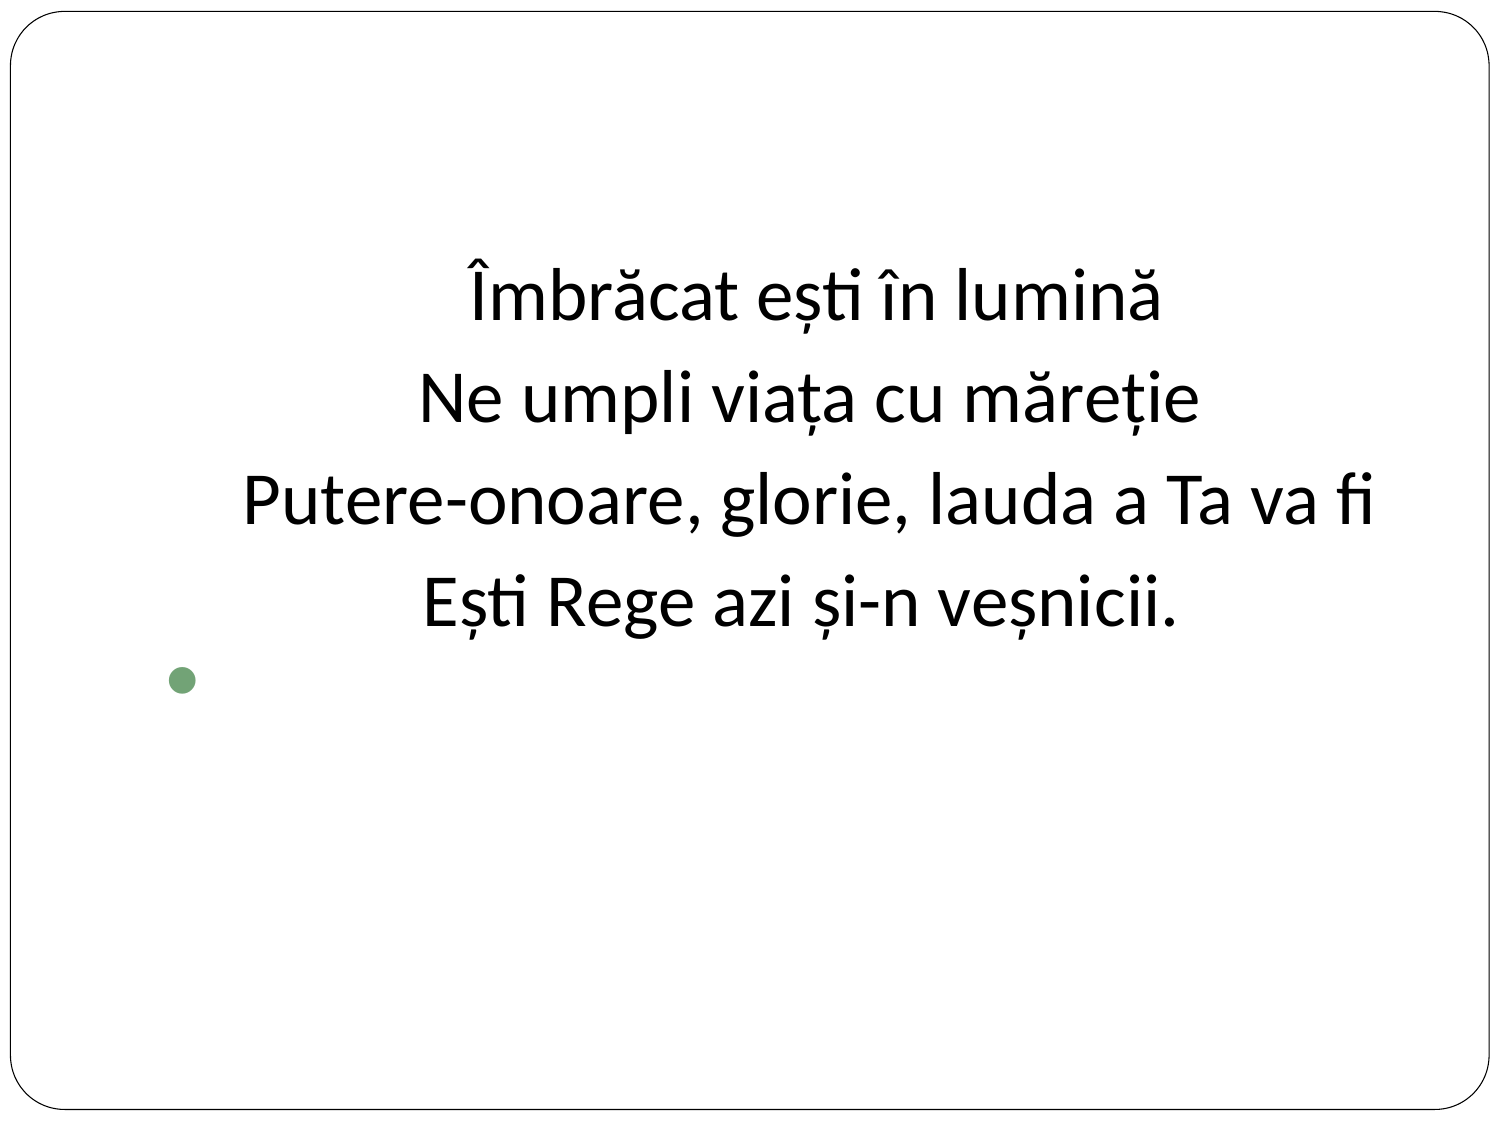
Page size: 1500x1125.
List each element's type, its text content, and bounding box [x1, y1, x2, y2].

list Îmbrăcat ești în lumină Ne umpli viața cu măreție Putere-onoare, glorie, lauda a Ta va fi Ești Rege azi și-n veșnicii. [150, 237, 1426, 988]
